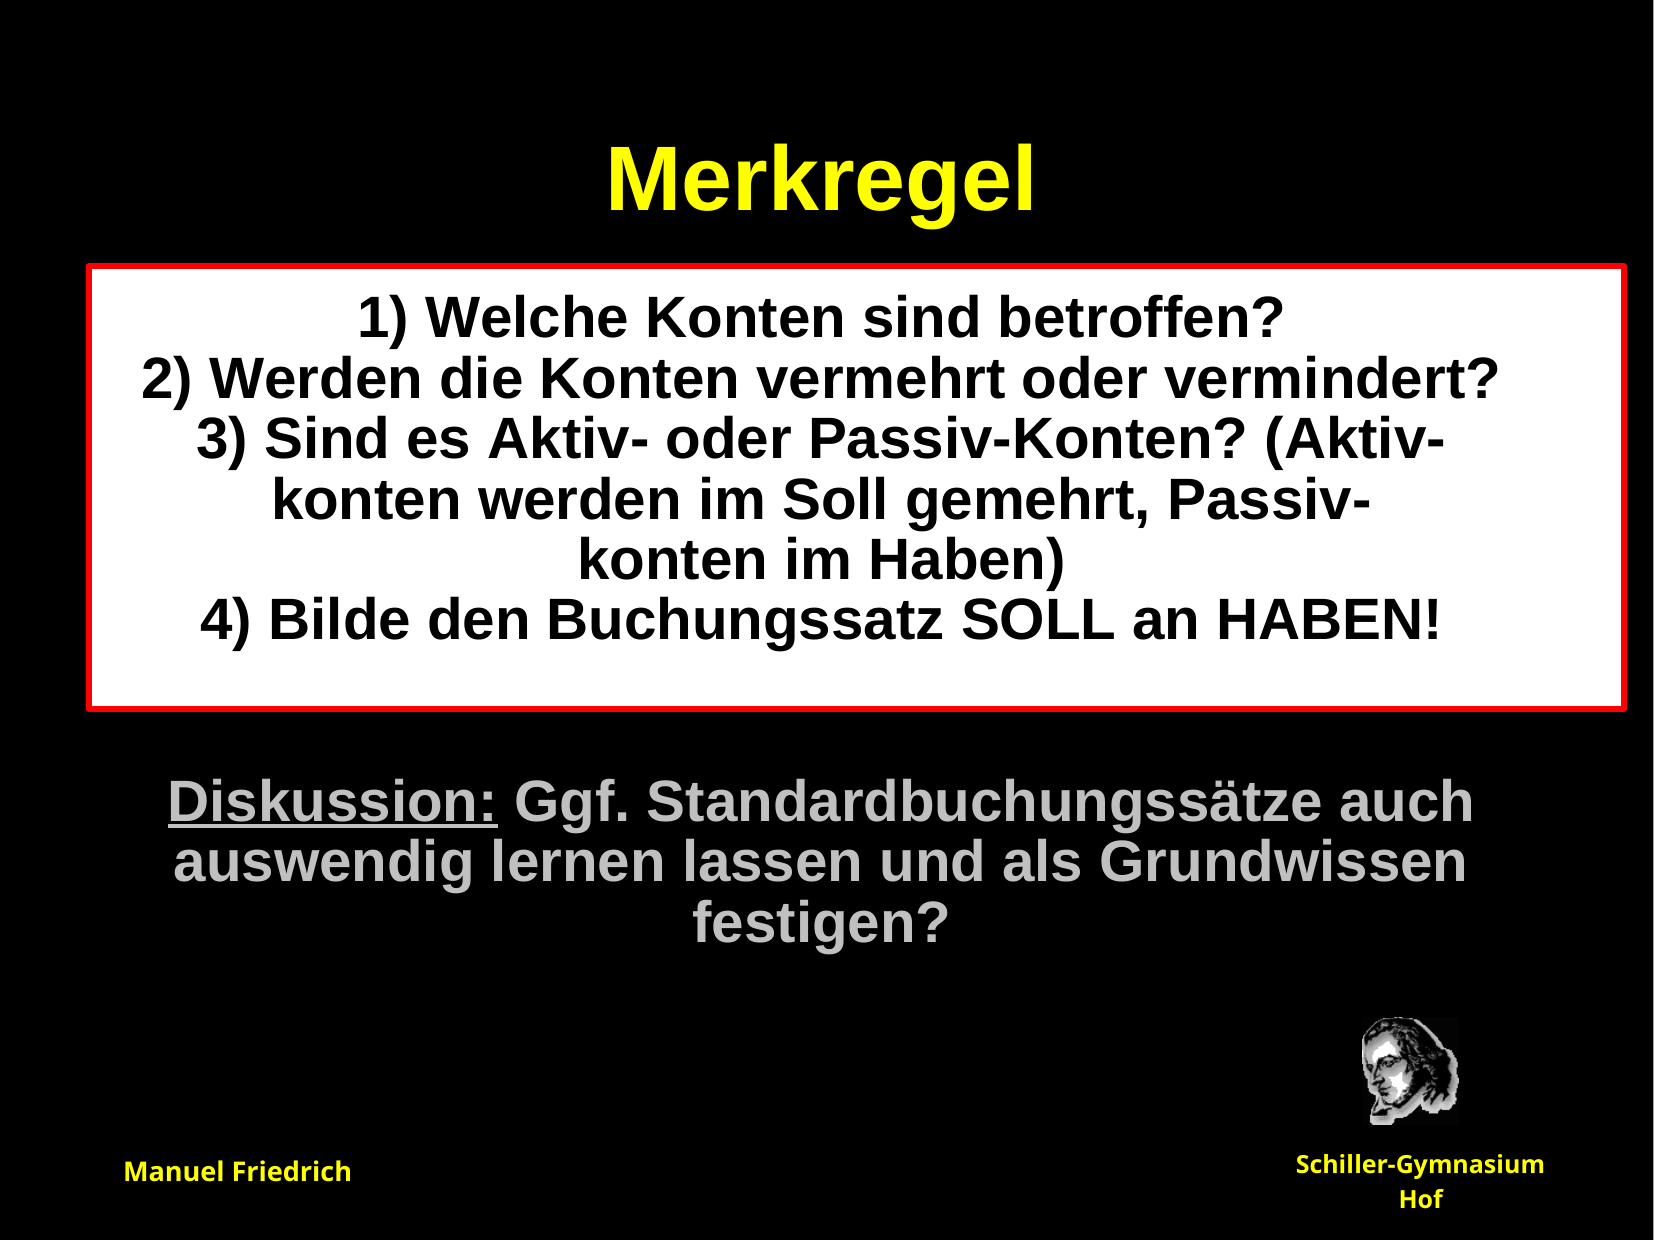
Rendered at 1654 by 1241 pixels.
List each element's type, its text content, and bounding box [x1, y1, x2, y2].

text_box [88, 265, 141, 709]
text_box Merkregel 1) Welche Konten sind betroffen? 2) Werden die Konten vermehrt oder vermindert? 3) Sind es Aktiv- oder Passiv-Konten? (Aktiv- konten werden im Soll gemehrt, Passiv- konten im Haben) 4) Bilde den Buchungssatz SOLL an HABEN! Diskussion: Ggf. Standardbuchungssätze auch auswendig lernen lassen und als Grundwissen festigen? [141, 133, 1503, 1136]
text_box Manuel Friedrich [123, 1151, 353, 1191]
text_box Schiller-Gymnasium Hof [1295, 1145, 1546, 1216]
text_box [1503, 265, 1625, 709]
